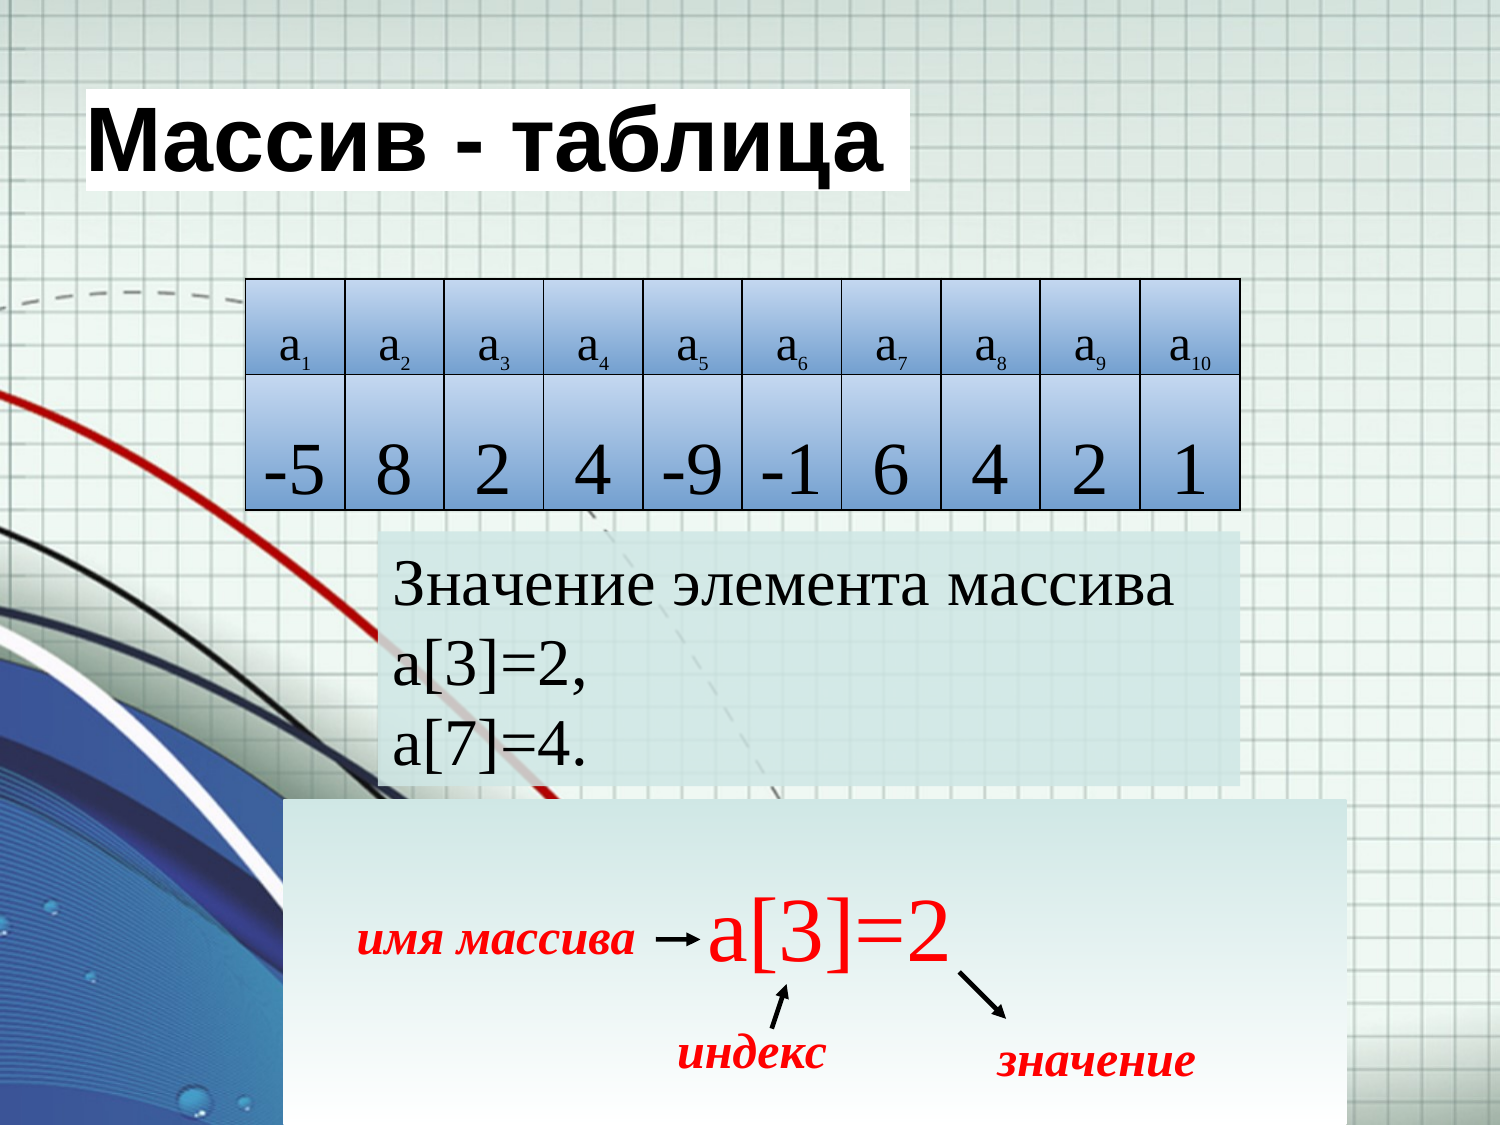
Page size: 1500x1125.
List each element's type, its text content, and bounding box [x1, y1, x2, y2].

text_box индекс [662, 1010, 878, 1073]
table_header a7 [842, 280, 940, 374]
table_cell 6 [842, 375, 940, 509]
table_header a2 [346, 280, 443, 374]
picture [0, 0, 1500, 1125]
table_header a4 [544, 280, 642, 374]
table_cell 8 [346, 375, 443, 509]
table_cell 4 [544, 375, 642, 509]
table_header a9 [1041, 280, 1139, 374]
table_cell 2 [445, 375, 543, 509]
table_header a1 [246, 280, 344, 374]
table_header a10 [1141, 280, 1239, 374]
table_header a3 [445, 280, 543, 374]
text_box Значение элемента массива а[3]=2, а[7]=4. [377, 531, 1241, 787]
text_box [283, 799, 1347, 1125]
table_header a5 [644, 280, 741, 374]
table_cell -5 [246, 375, 344, 509]
table_header a6 [743, 280, 841, 374]
table_header a8 [942, 280, 1039, 374]
text_box имя массива [341, 897, 682, 960]
table_cell 1 [1141, 375, 1239, 509]
text_box а[3]=2 [396, 862, 1264, 988]
text_box значение [982, 1019, 1276, 1082]
table_cell 4 [942, 375, 1039, 509]
title Массив - таблица [70, 43, 1397, 241]
table_cell -1 [743, 375, 841, 509]
table_cell -9 [644, 375, 741, 509]
table_cell 2 [1041, 375, 1139, 509]
